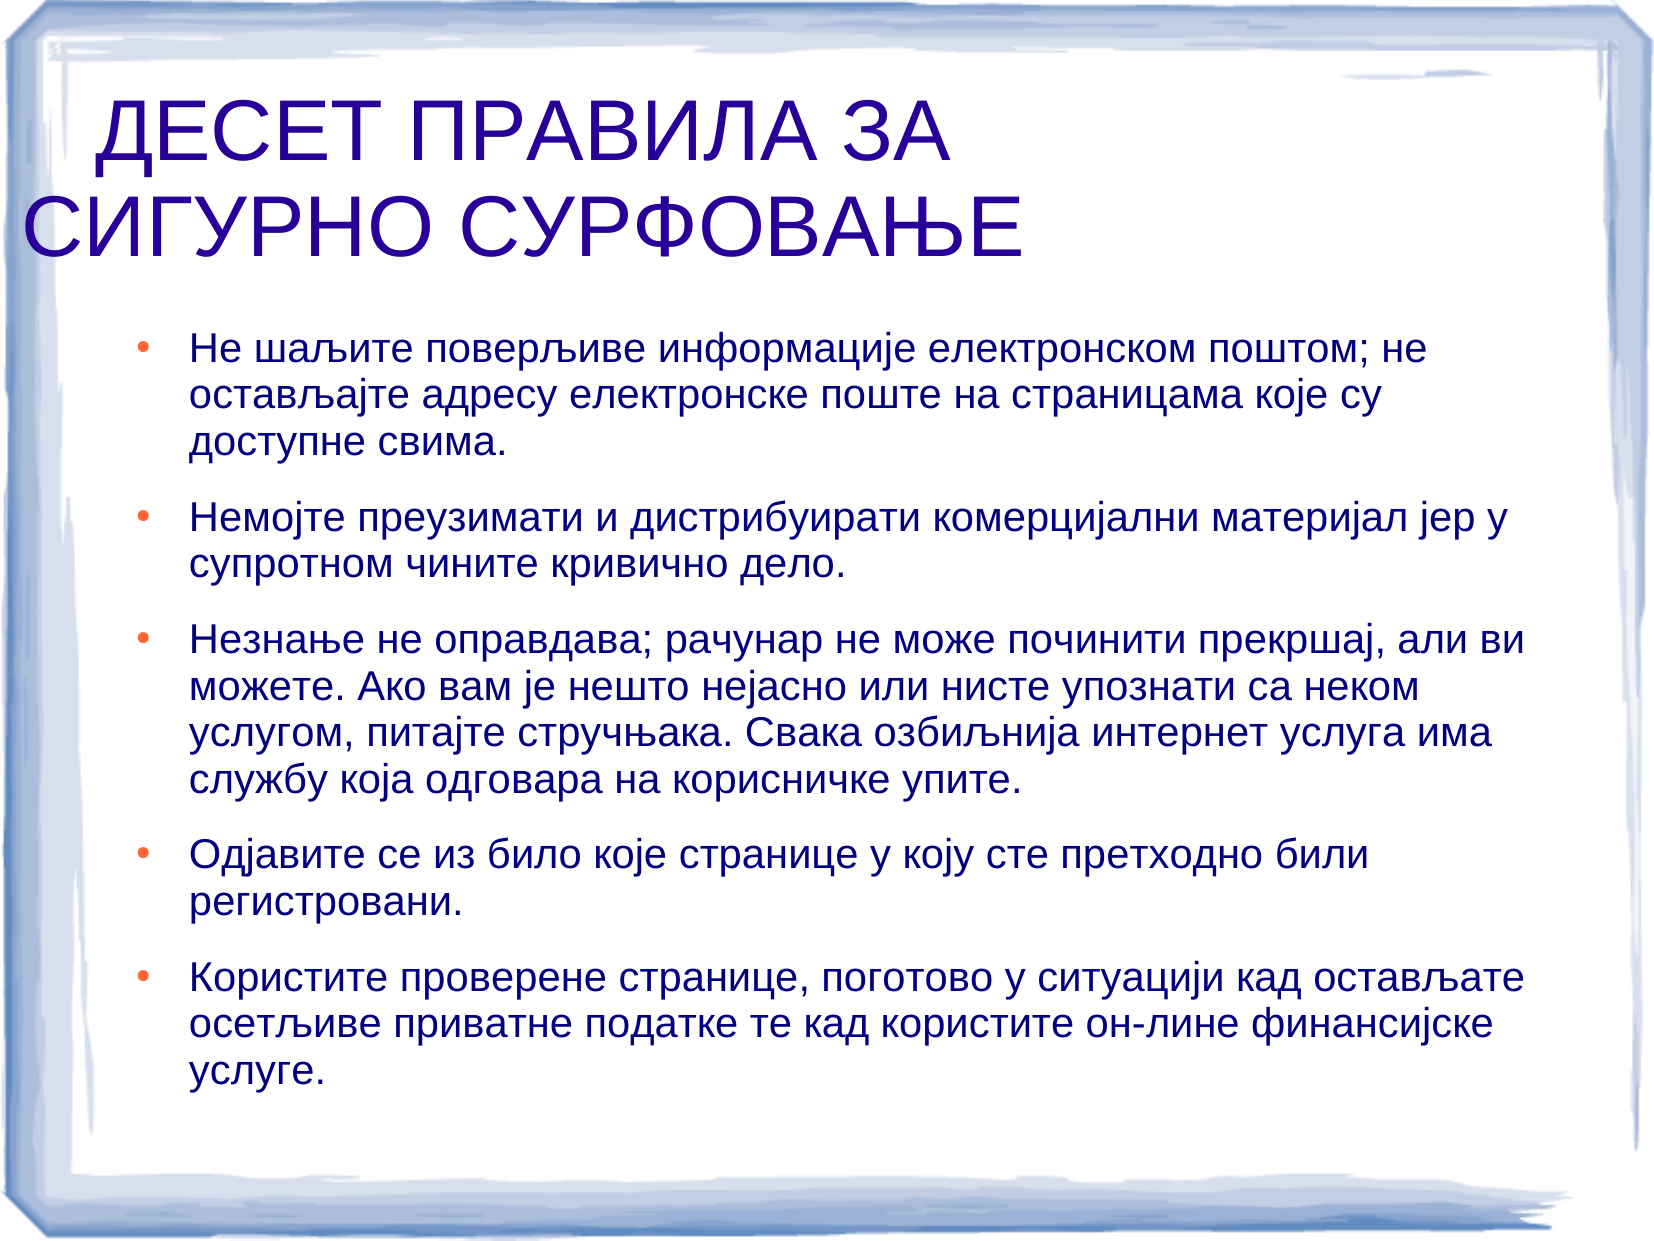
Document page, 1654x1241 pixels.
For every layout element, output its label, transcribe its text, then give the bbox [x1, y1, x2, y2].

title ДЕСЕТ ПРАВИЛА ЗА СИГУРНО СУРФОВАЊЕ [0, 75, 1066, 283]
picture [0, 0, 1654, 1241]
list Не шаљите поверљиве информације електронском поштом; не остављајте адресу електронске поште на страницама које су доступне свима. Немојте преузимати и дистрибуирати комерцијални материјал јер у супротном чините кривично дело. Незнање не оправдава; рачунар не може починити прекршај, али ви можете. Ако вам је нешто нејасно или нисте упознати са неком услугом, питајте стручњака. Свака озбиљнија интернет услуга има службу која одговара на корисничке упите. Одјавите се из било које странице у коју сте претходно били регистровани. Користите проверене странице, поготово у ситуацији кад остављате осетљиве приватне податке те кад користите он-лине финансијске услуге. [118, 324, 1571, 1098]
